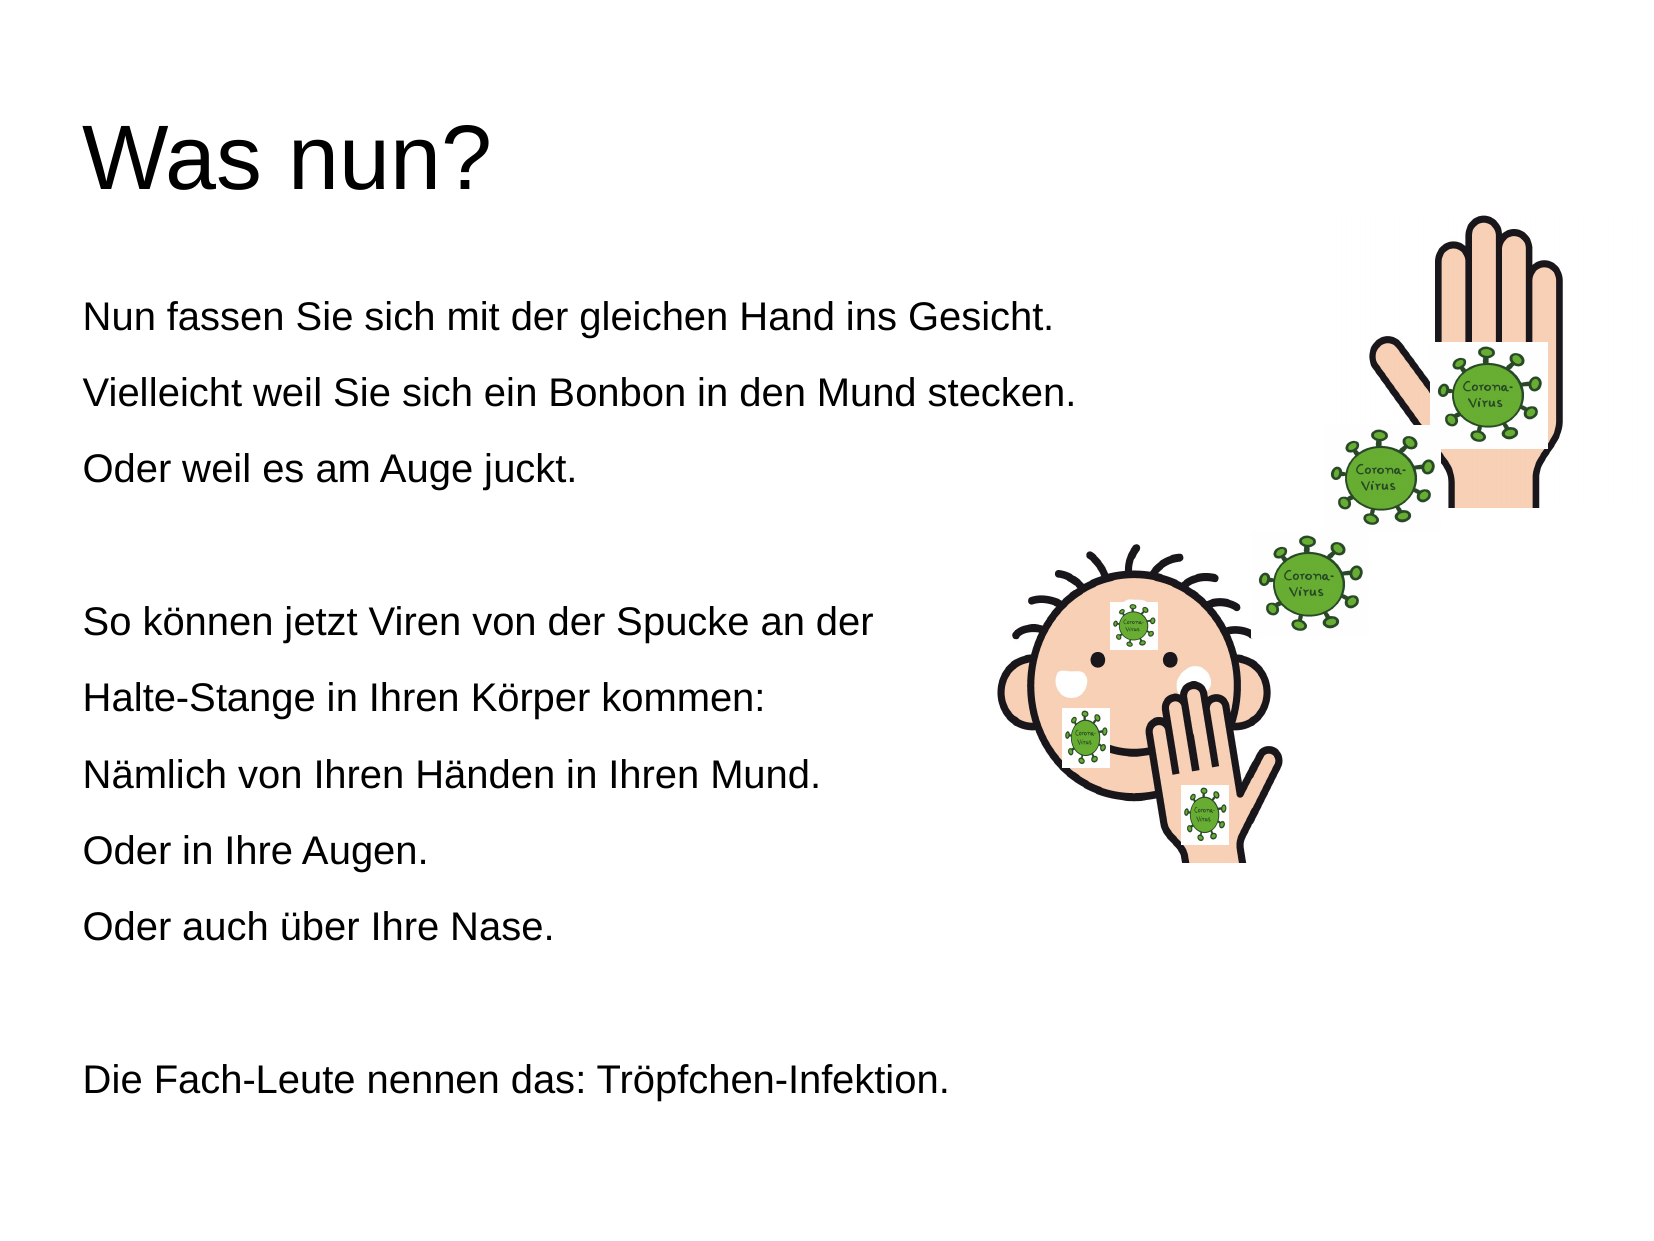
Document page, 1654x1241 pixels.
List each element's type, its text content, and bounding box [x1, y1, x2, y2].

picture [956, 214, 1642, 863]
list Nun fassen Sie sich mit der gleichen Hand ins Gesicht. Vielleicht weil Sie sich ein Bonbon in den Mund stecken. Oder weil es am Auge juckt. So können jetzt Viren von der Spucke an der Halte-Stange in Ihren Körper kommen: Nämlich von Ihren Händen in Ihren Mund. Oder in Ihre Augen. Oder auch über Ihre Nase. Die Fach-Leute nennen das: Tröpfchen-Infektion. [82, 290, 1571, 1109]
title Was nun? [82, 49, 1571, 257]
